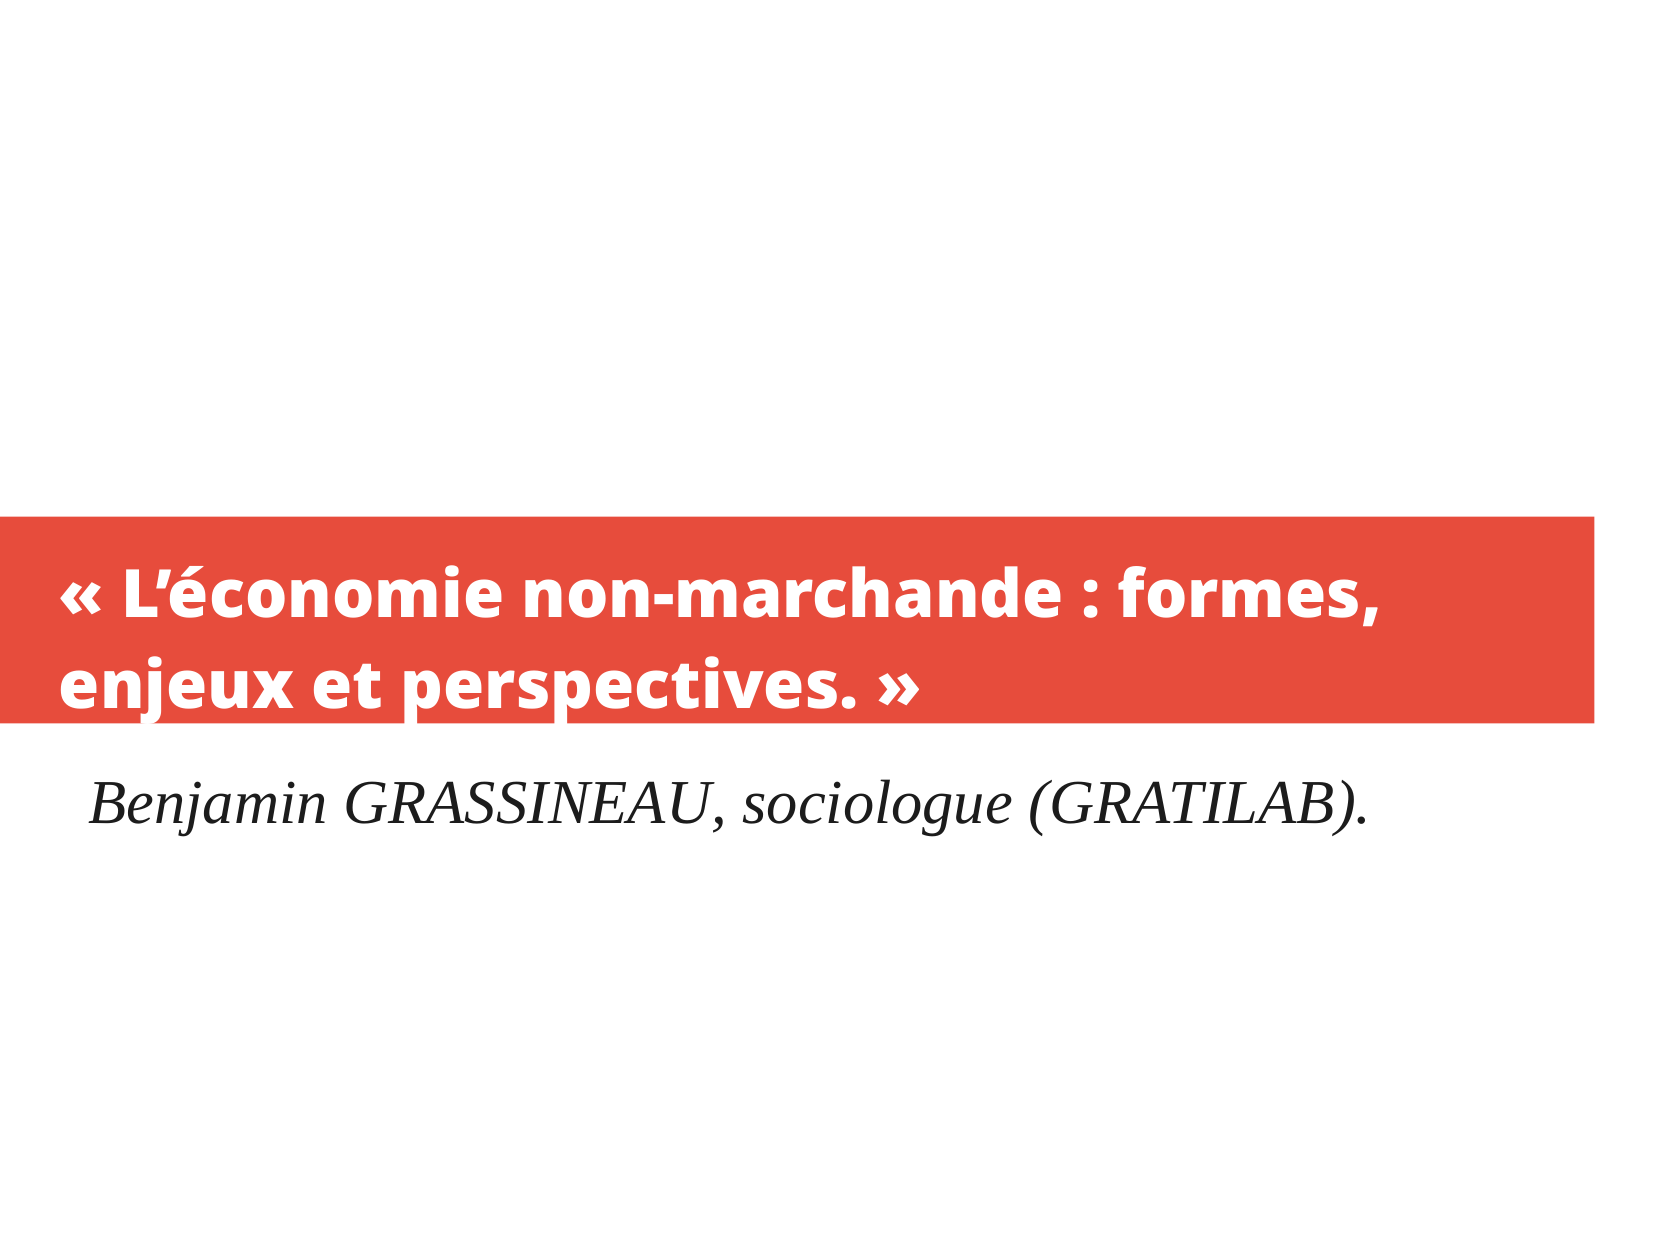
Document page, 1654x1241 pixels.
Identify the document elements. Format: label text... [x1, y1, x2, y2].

subtitle Benjamin GRASSINEAU, sociologue (GRATILAB). [88, 767, 1595, 1182]
title « L’économie non-marchande : formes, enjeux et perspectives. » [59, 546, 1595, 694]
